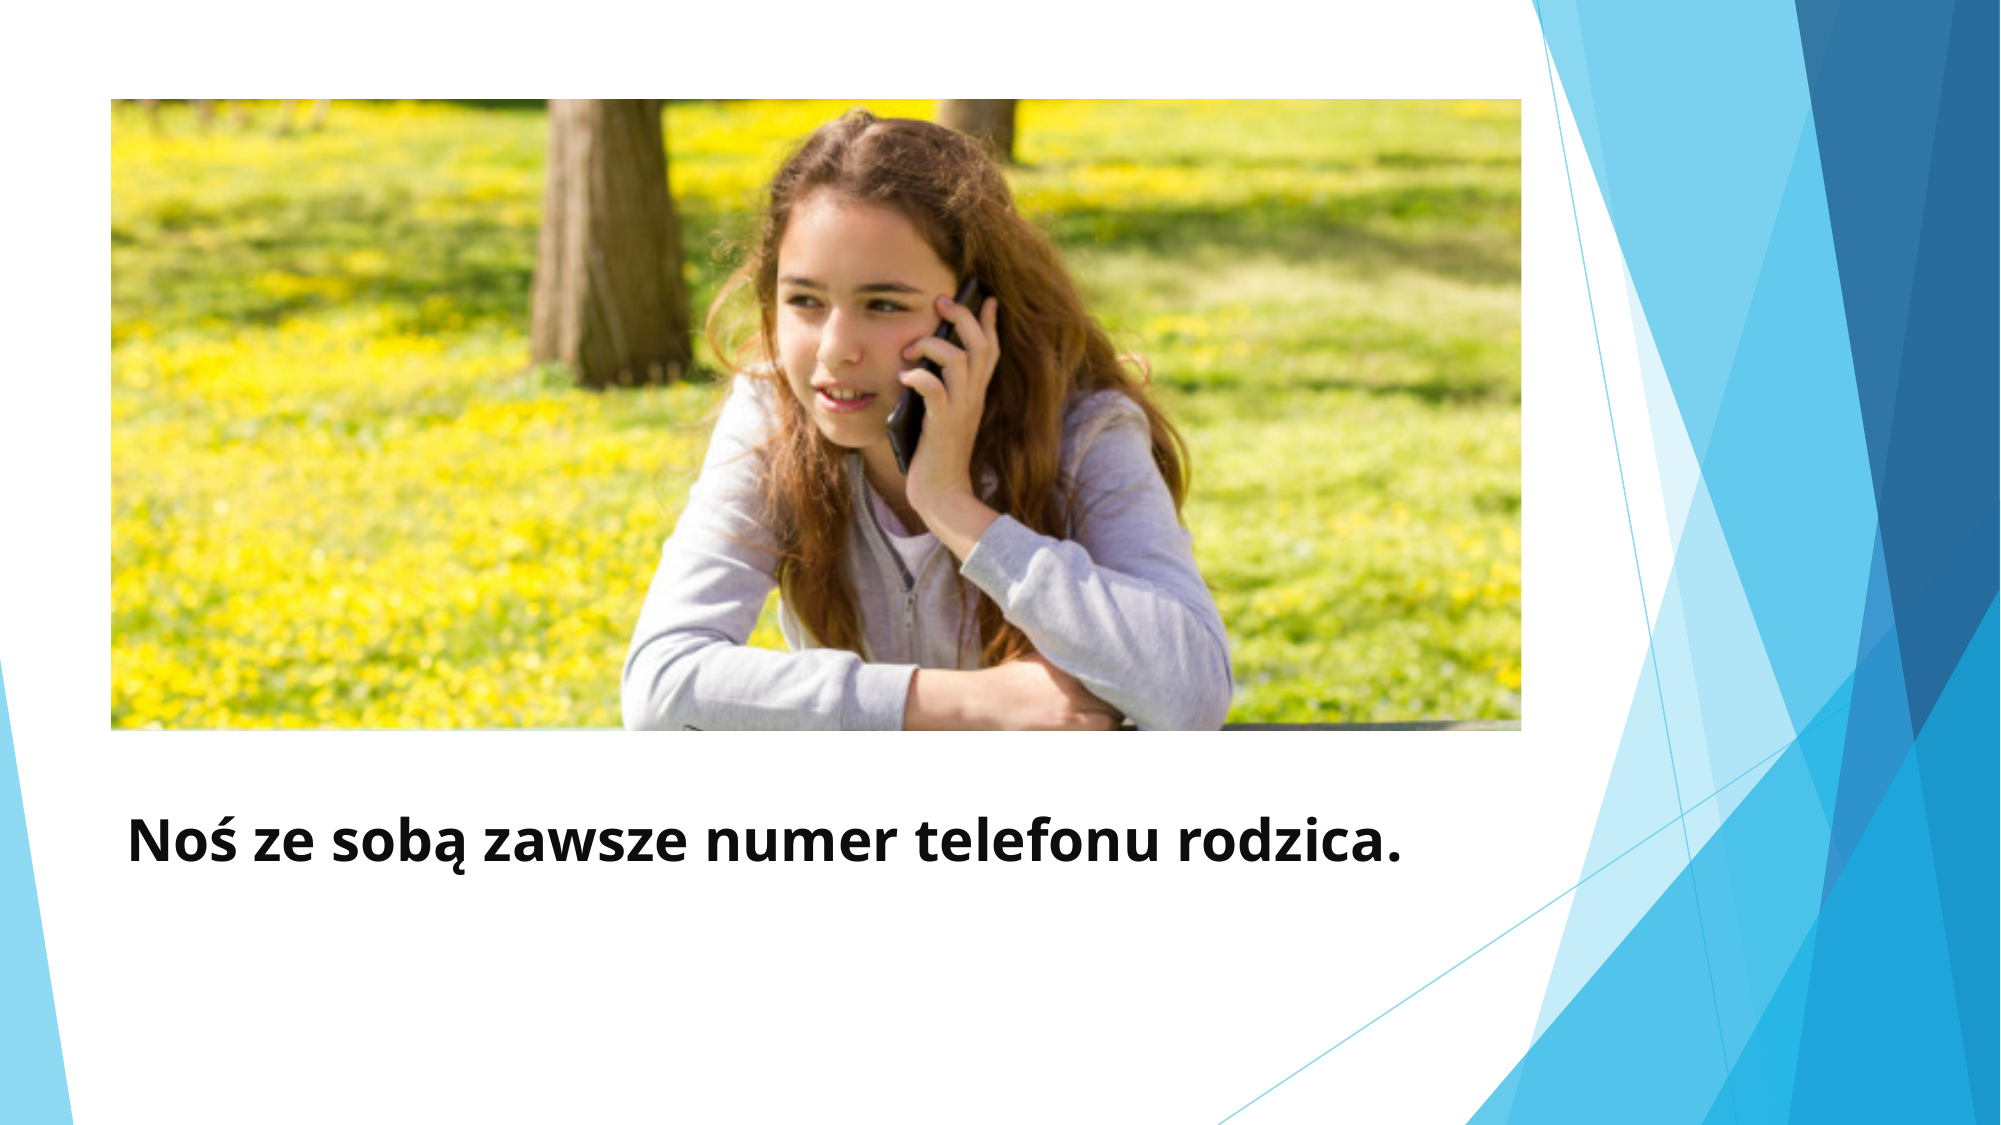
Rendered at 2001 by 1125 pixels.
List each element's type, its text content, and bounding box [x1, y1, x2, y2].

picture [111, 99, 1522, 731]
title Noś ze sobą zawsze numer telefonu rodzica. [111, 787, 1522, 881]
